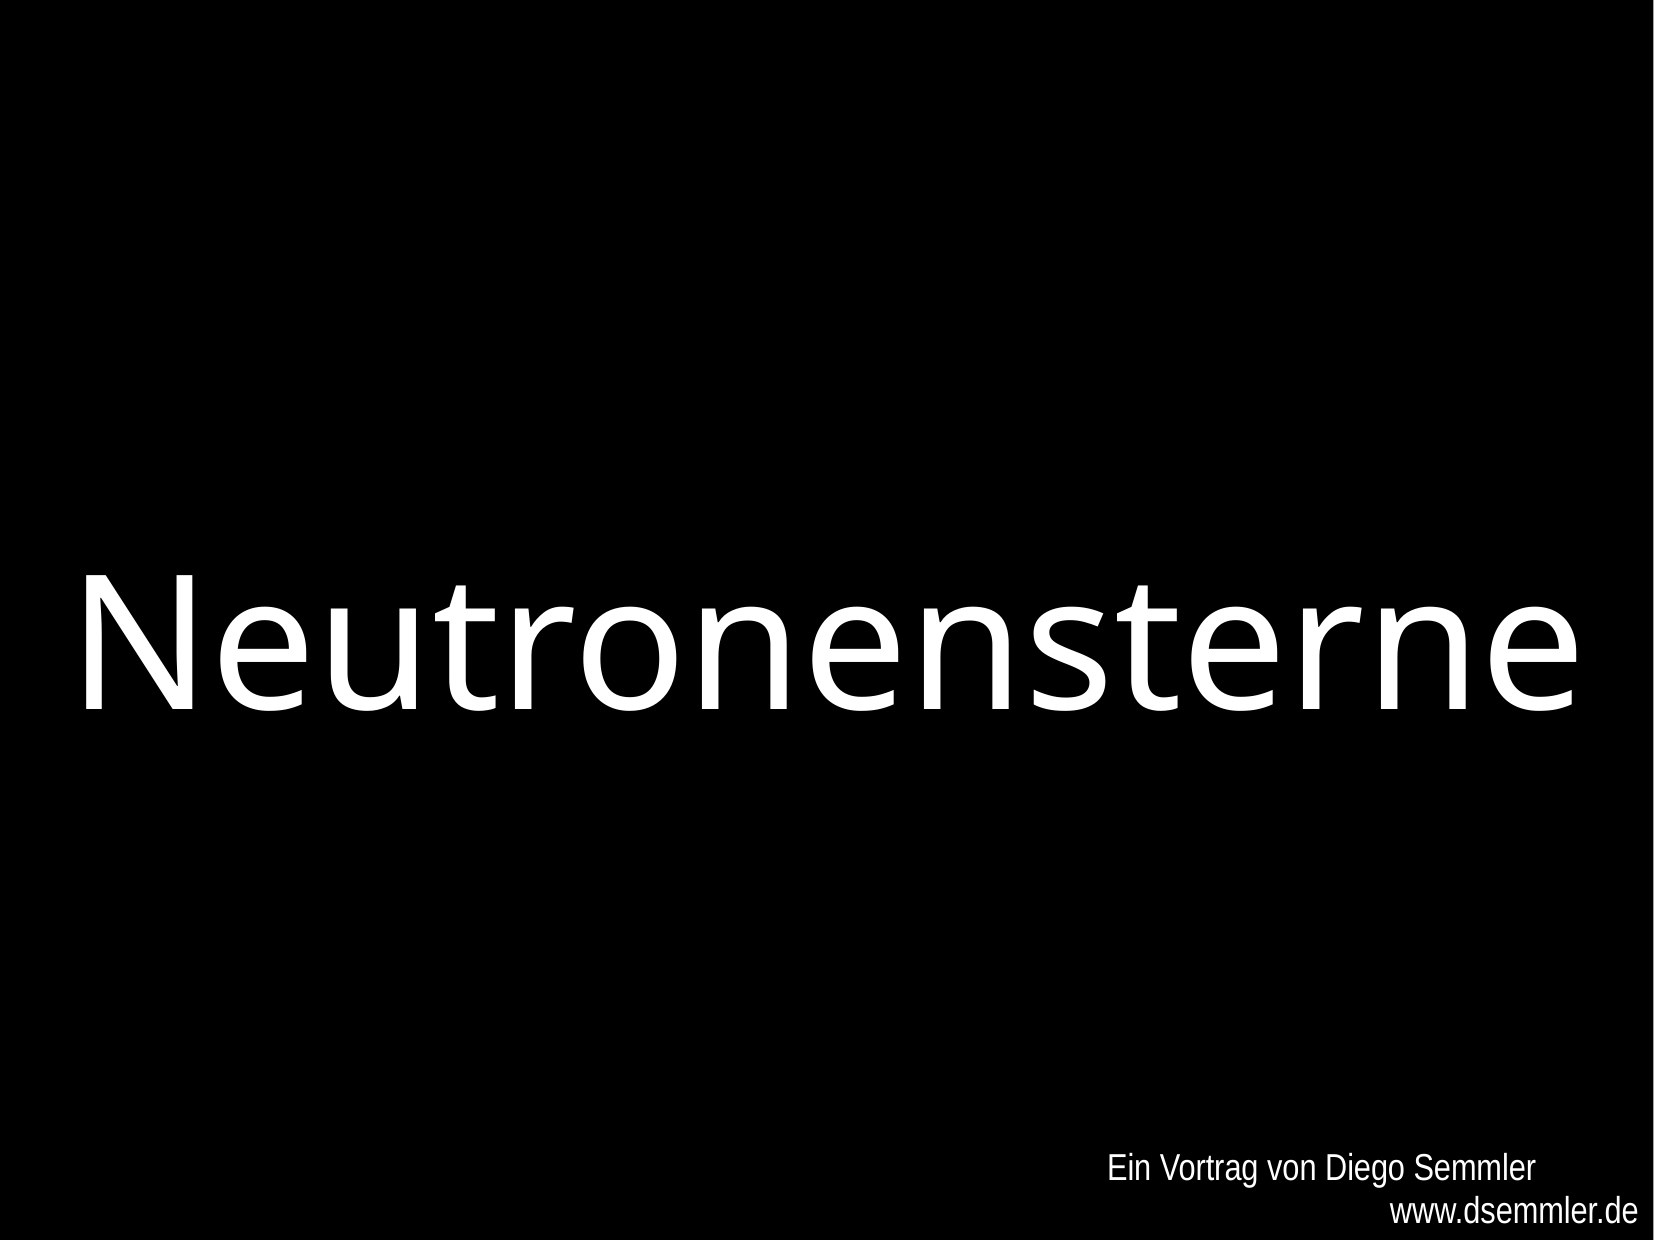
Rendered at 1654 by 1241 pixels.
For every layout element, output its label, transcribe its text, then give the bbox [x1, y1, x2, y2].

text_box Neutronensterne [63, 501, 1593, 779]
text_box Ein Vortrag von Diego Semmler www.dsemmler.de [1092, 1138, 1654, 1241]
